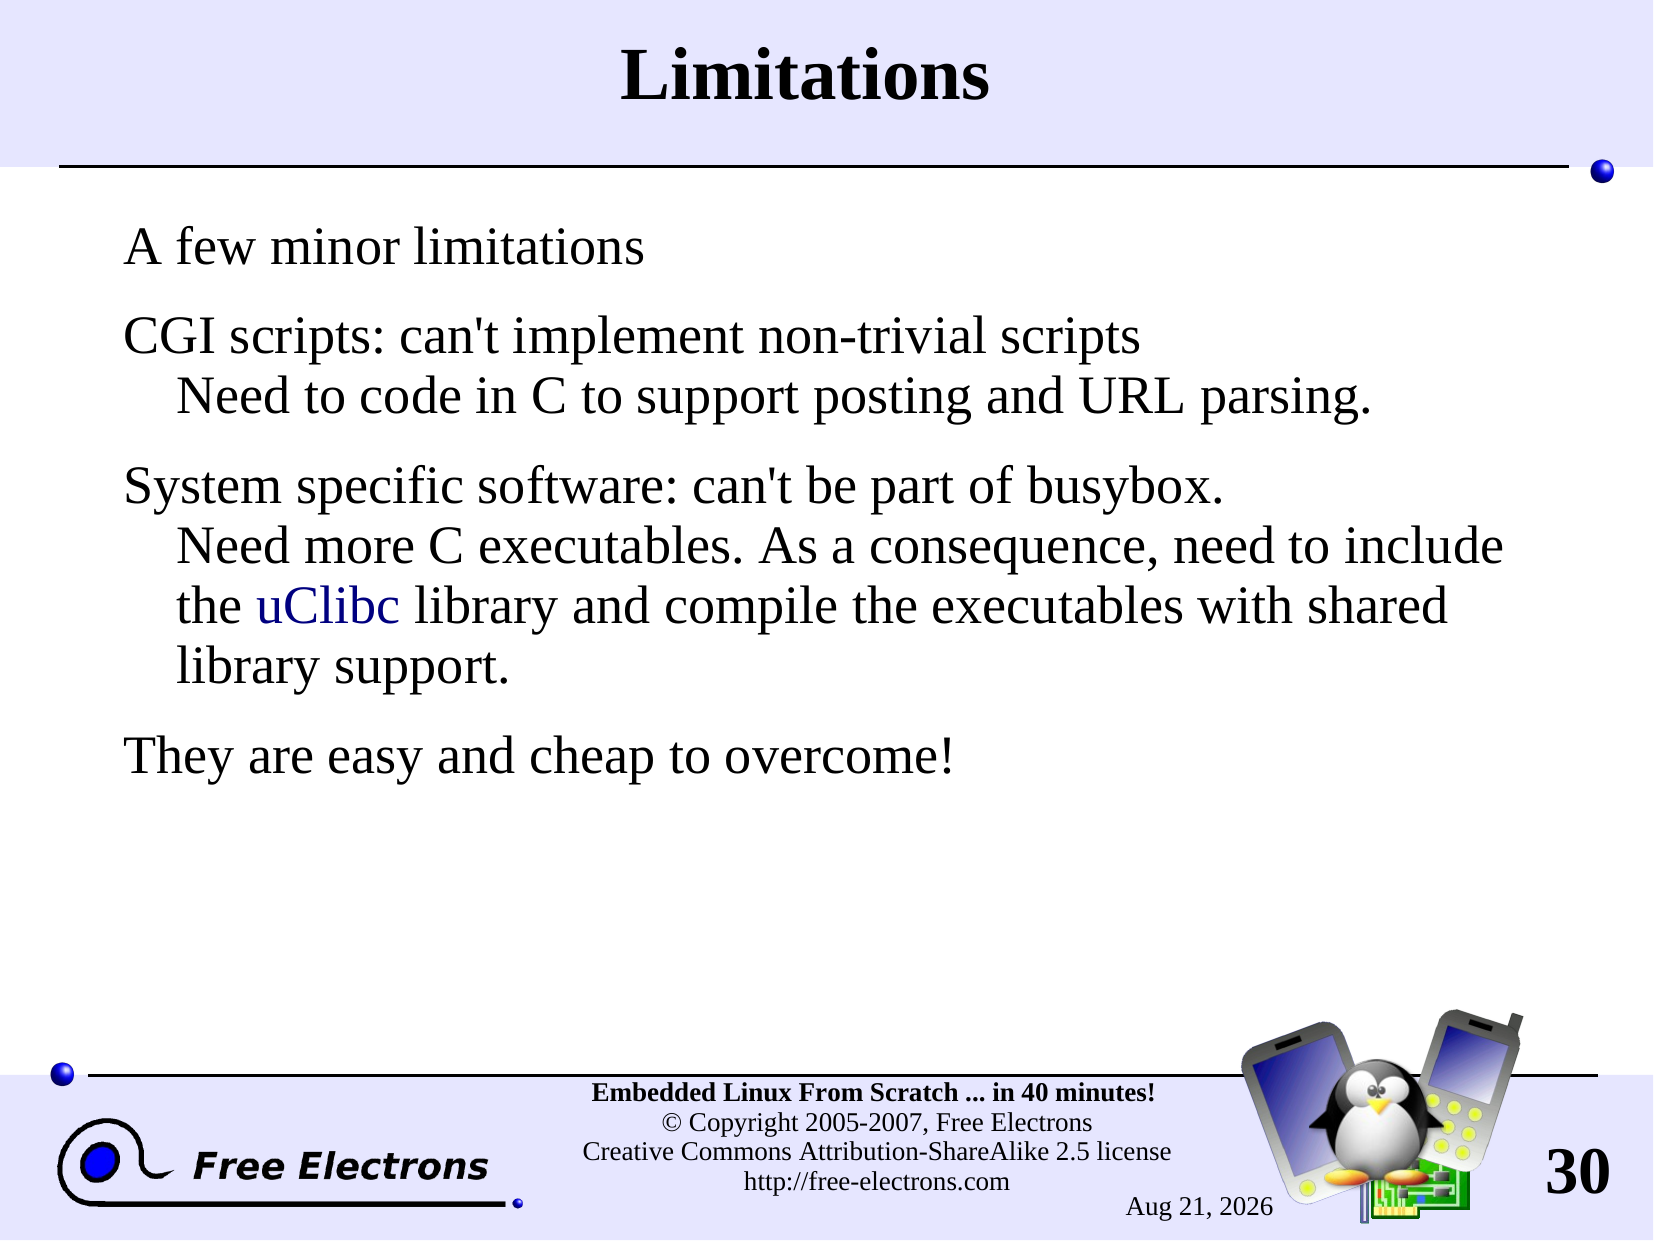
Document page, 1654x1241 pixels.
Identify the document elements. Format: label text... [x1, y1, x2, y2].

list A few minor limitations CGI scripts: can't implement non-trivial scripts Need to code in C to support posting and URL parsing. System specific software: can't be part of busybox. Need more C executables. As a consequence, need to include the uClibc library and compile the executables with shared library support. They are easy and cheap to overcome! [105, 216, 1518, 1066]
picture [1231, 1007, 1538, 1241]
title Limitations [60, 18, 1551, 132]
picture [50, 1107, 527, 1216]
